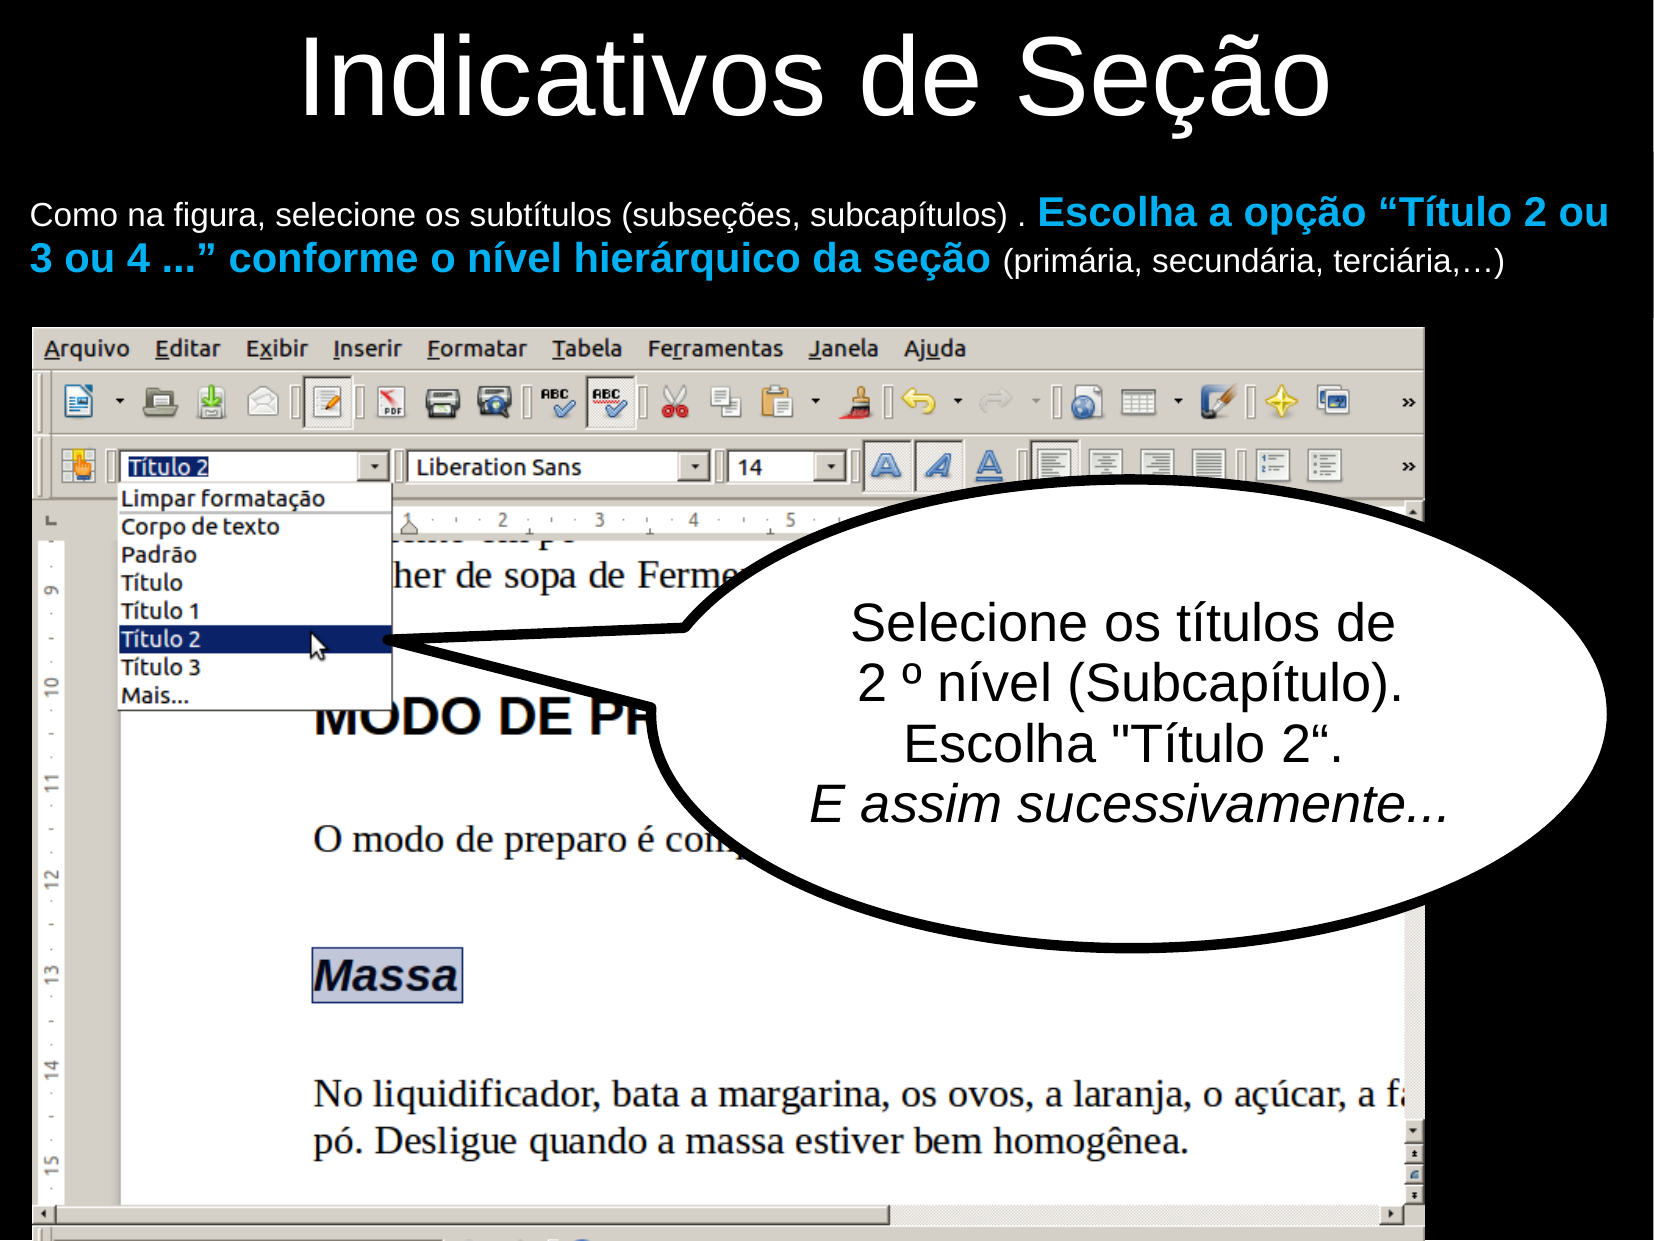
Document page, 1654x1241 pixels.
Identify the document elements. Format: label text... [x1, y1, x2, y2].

title Indicativos de Seção [70, 0, 1559, 151]
picture [32, 327, 1425, 1241]
text_box Como na figura, selecione os subtítulos (subseções, subcapítulos) . Escolha a opção “Título 2 ou 3 ou 4 ...” conforme o nível hierárquico da seção (primária, secundária, terciária,…) [0, 151, 1654, 319]
text_box Selecione os títulos de 2 º nível (Subcapítulo). Escolha "Título 2“. E assim sucessivamente... [387, 479, 1612, 949]
